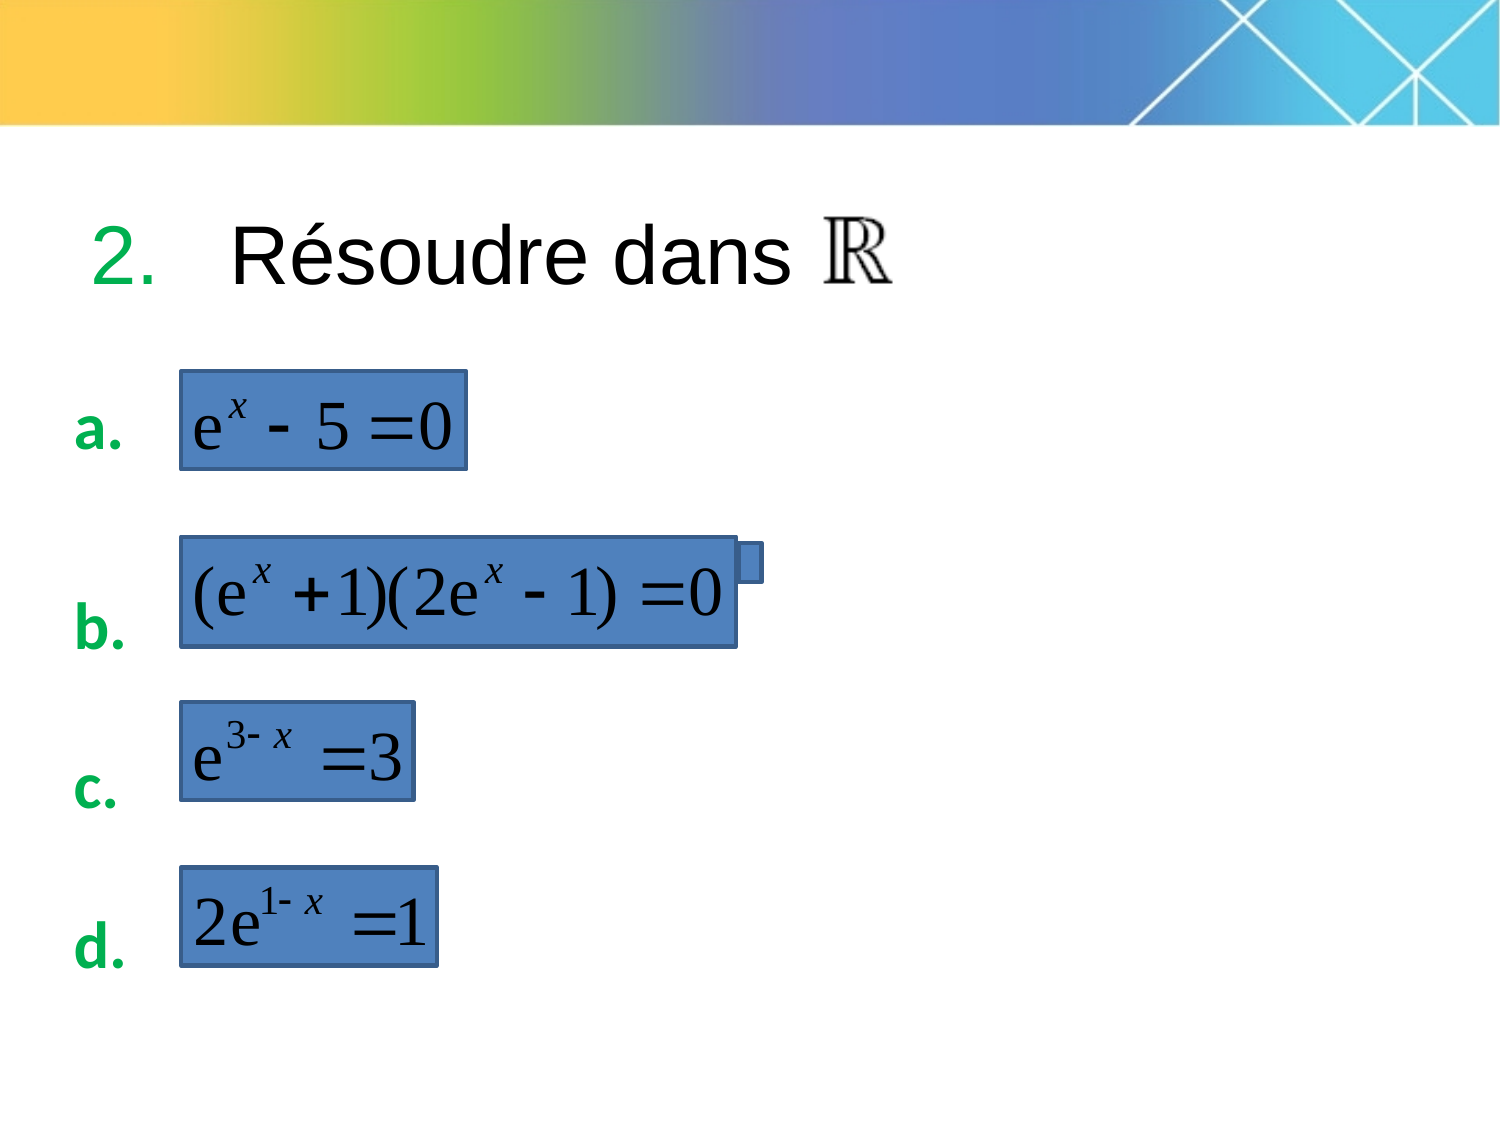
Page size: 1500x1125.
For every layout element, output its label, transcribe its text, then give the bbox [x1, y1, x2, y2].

text_box 2. Résoudre dans [75, 164, 1500, 338]
chart [183, 869, 435, 964]
chart [183, 538, 734, 645]
chart [740, 544, 760, 581]
chart [183, 704, 412, 798]
chart [183, 373, 465, 468]
text_box a. b. c. d. [58, 375, 1442, 1017]
picture [809, 191, 904, 295]
